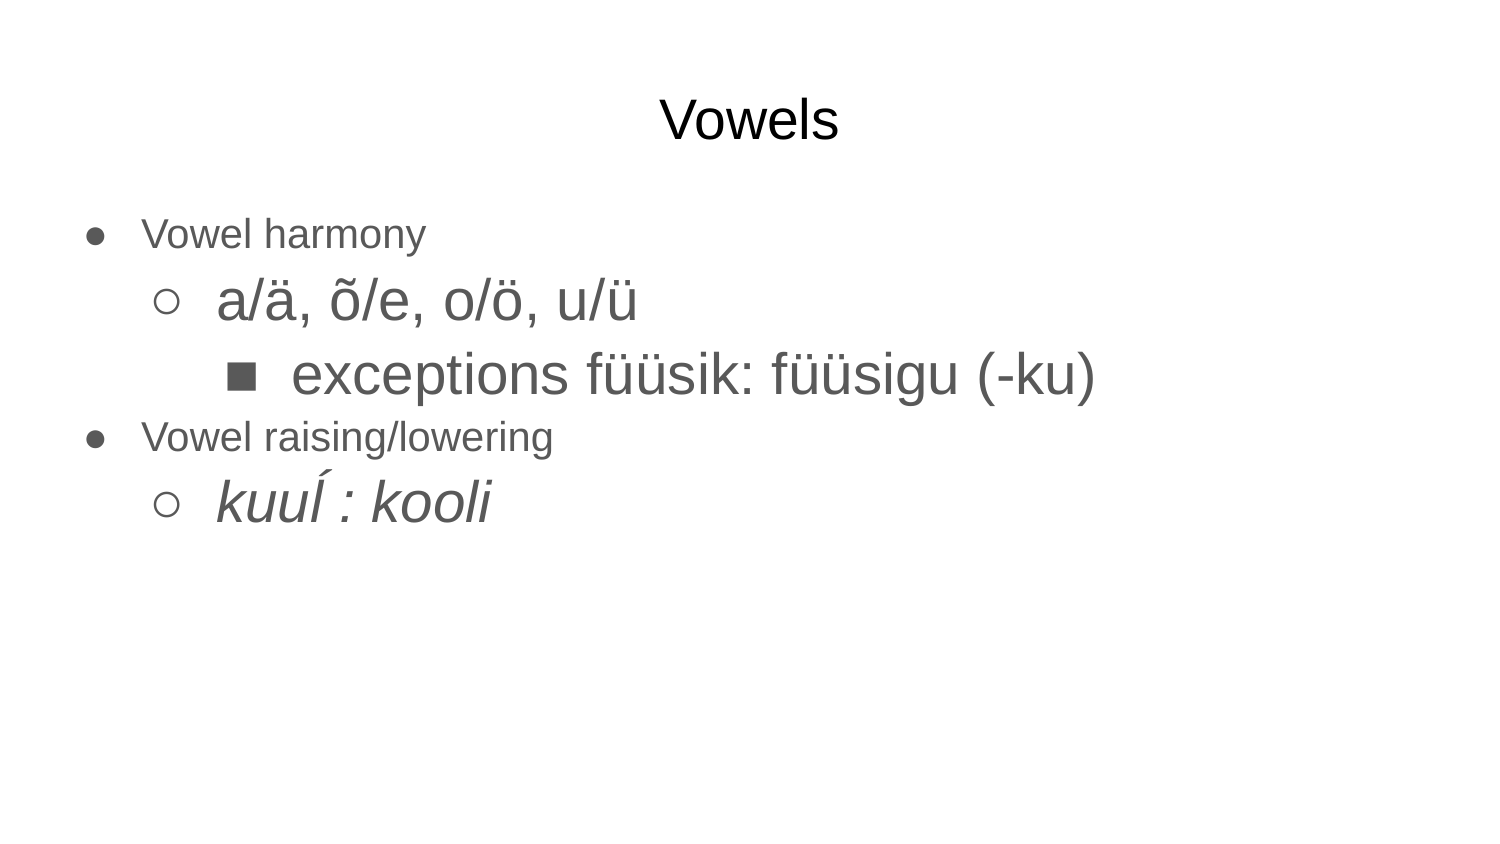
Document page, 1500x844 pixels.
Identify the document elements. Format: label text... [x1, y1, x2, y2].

list Vowel harmony a/ä, õ/e, o/ö, u/ü exceptions füüsik: füüsigu (-ku) Vowel raising/lowering kuuĺ : kooli [51, 189, 1449, 750]
title Vowels [51, 72, 1449, 167]
